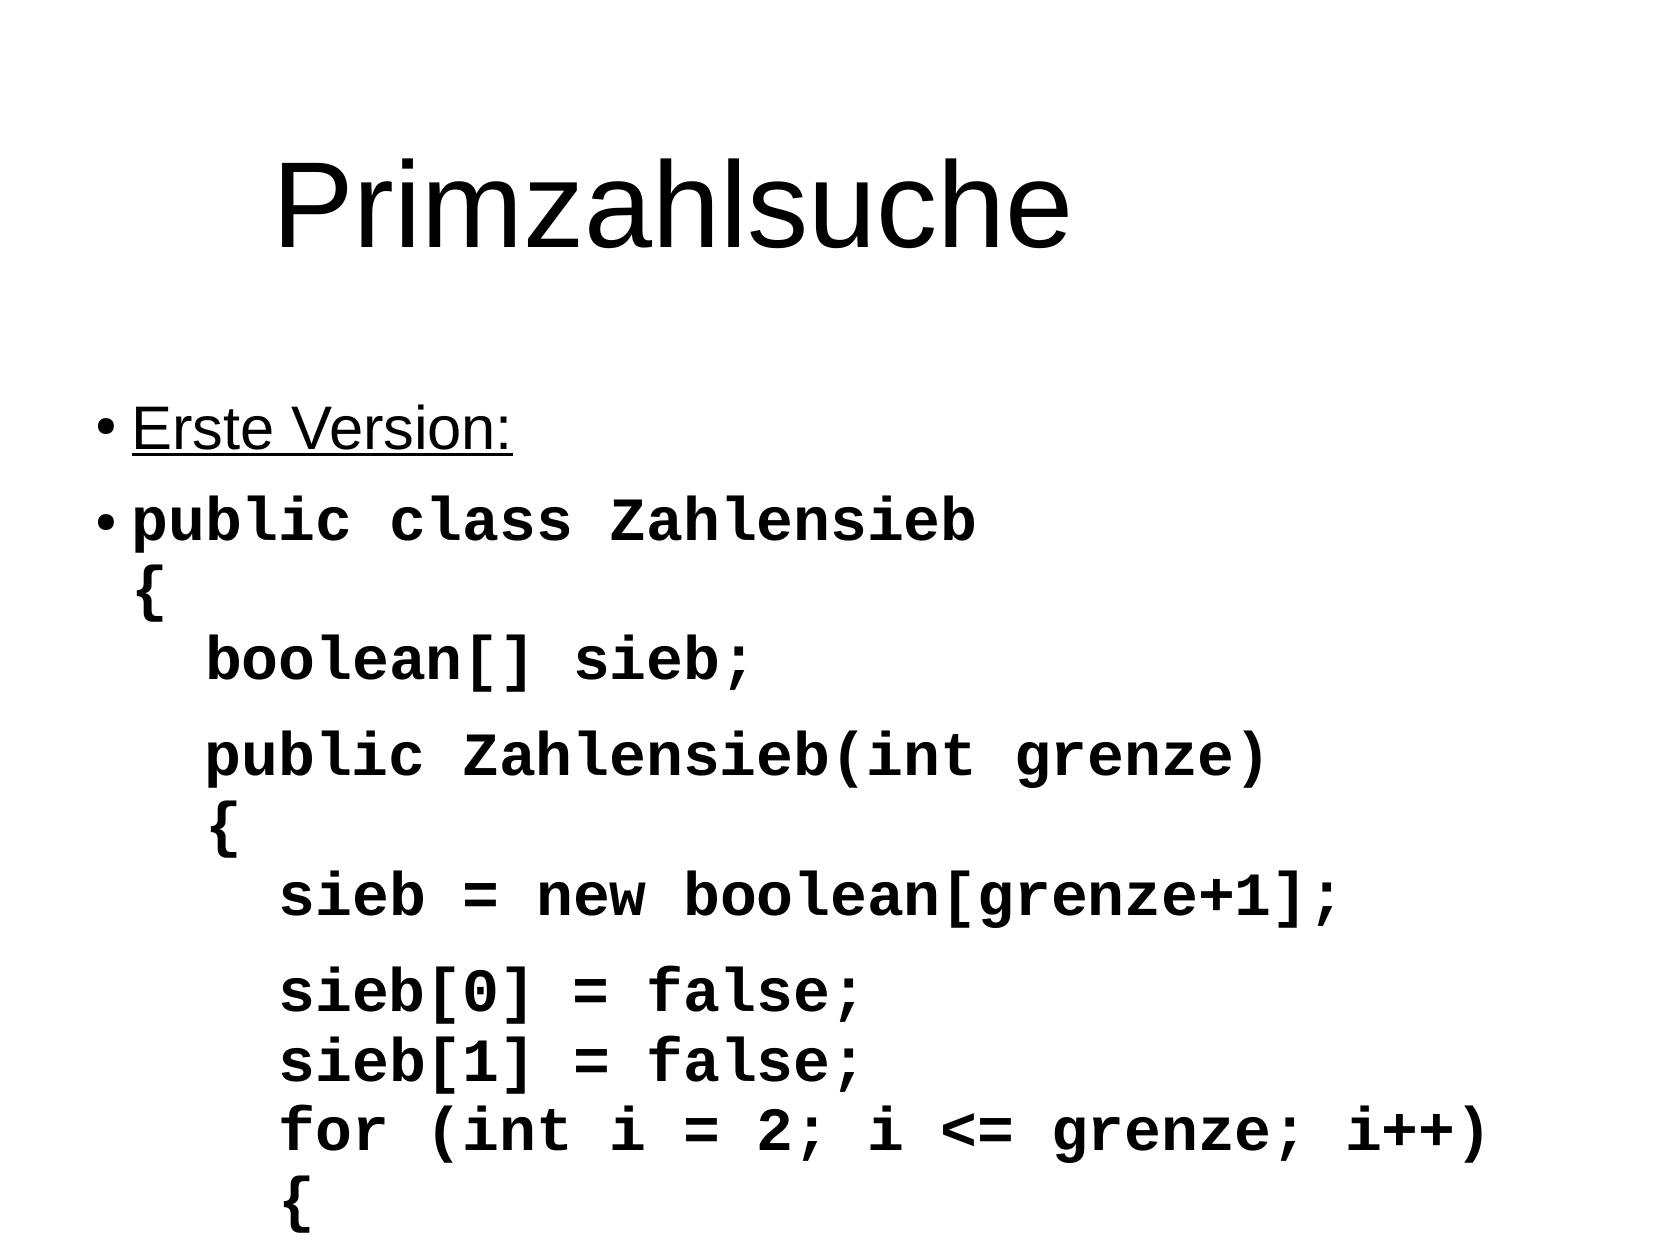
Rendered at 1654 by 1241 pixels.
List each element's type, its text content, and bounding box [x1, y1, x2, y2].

title Primzahlsuche [82, 125, 1264, 284]
list Erste Version: public class Zahlensieb { boolean[] sieb; public Zahlensieb(int grenze) { sieb = new boolean[grenze+1]; sieb[0] = false; sieb[1] = false; for (int i = 2; i <= grenze; i++) { sieb[i] = true; } } } [82, 393, 1571, 1241]
